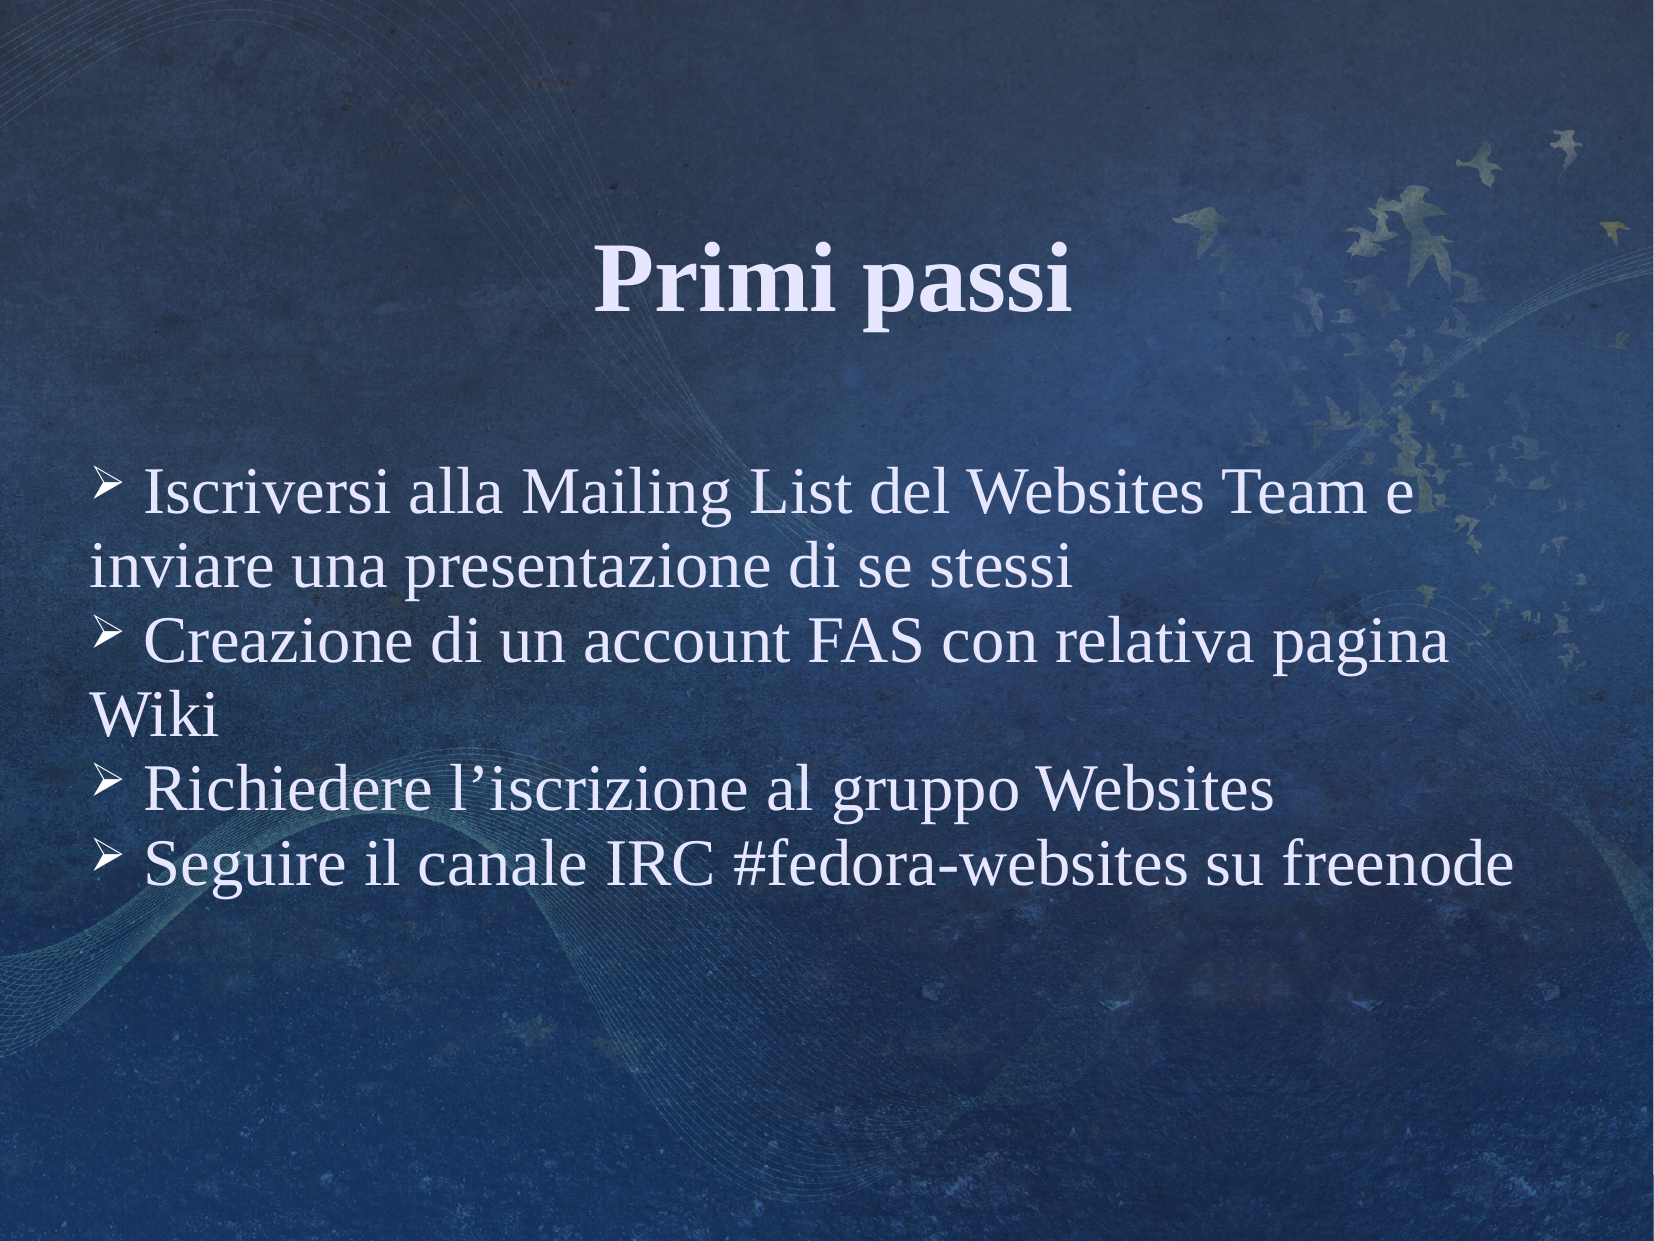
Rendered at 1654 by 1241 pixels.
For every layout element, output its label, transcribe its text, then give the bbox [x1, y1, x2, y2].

picture [0, 0, 1654, 1241]
text_box Primi passi Iscriversi alla Mailing List del Websites Team e inviare una presentazione di se stessi Creazione di un account FAS con relativa pagina Wiki Richiedere l’iscrizione al gruppo Websites Seguire il canale IRC #fedora-websites su freenode [89, 100, 1578, 1015]
